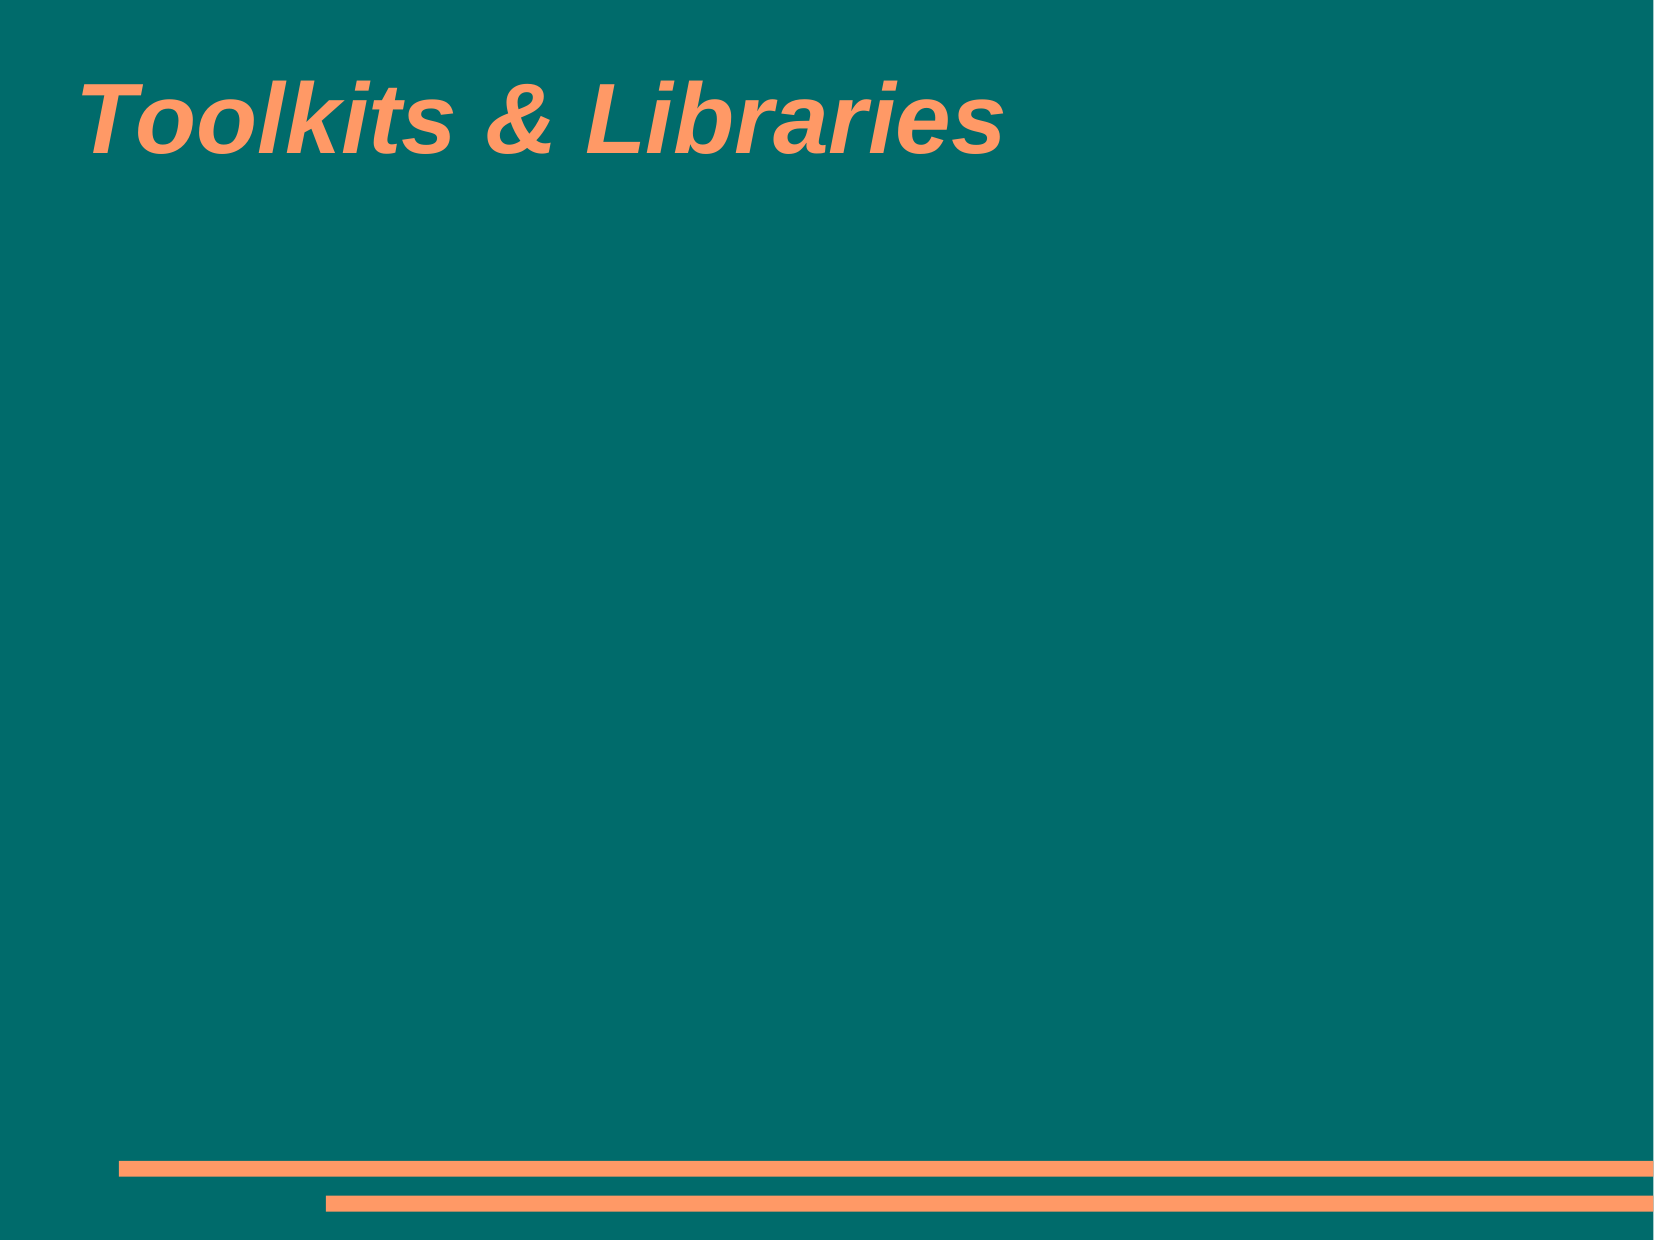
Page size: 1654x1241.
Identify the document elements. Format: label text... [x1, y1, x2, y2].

title Toolkits & Libraries [75, 15, 1576, 223]
